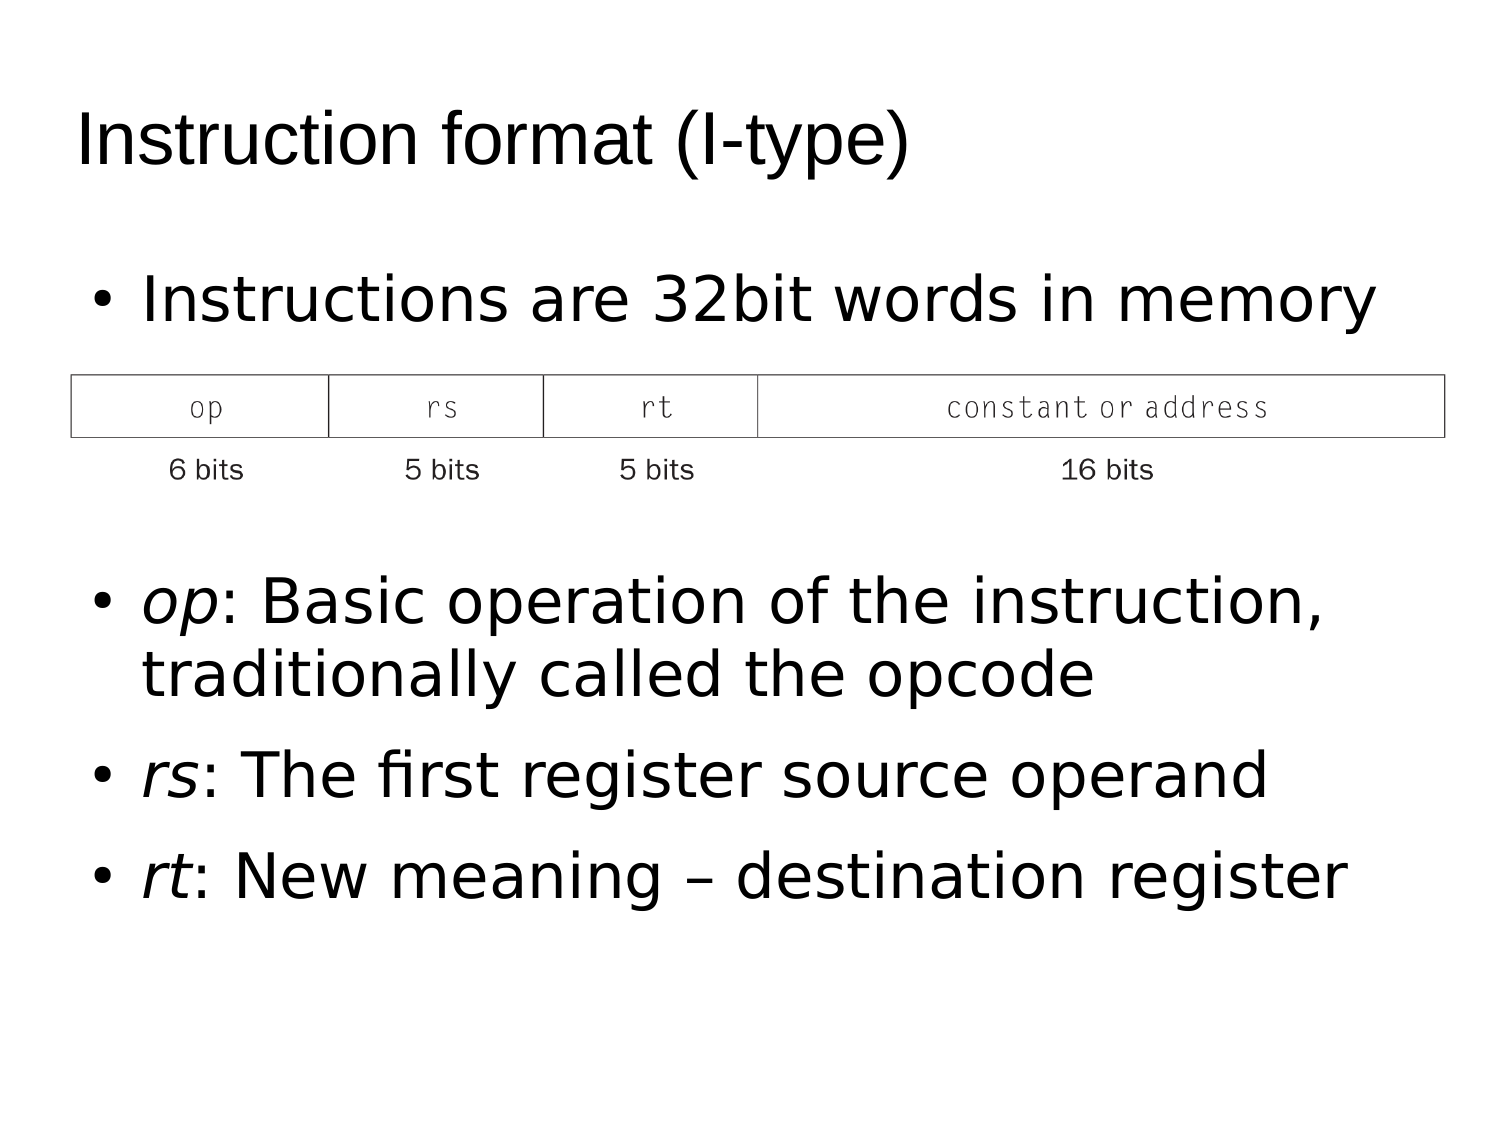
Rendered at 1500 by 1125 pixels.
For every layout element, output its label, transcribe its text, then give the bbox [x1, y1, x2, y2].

title Instruction format (I-type) [75, 44, 1425, 233]
list Instructions are 32bit words in memory op: Basic operation of the instruction, traditionally called the opcode rs: The first register source operand rt: New meaning – destination register [75, 502, 1425, 1021]
list Instructions are 32bit words in memory op: Basic operation of the instruction, traditionally called the opcode rs: The first register source operand rt: New meaning – destination register [75, 263, 1425, 355]
picture [60, 355, 1456, 502]
